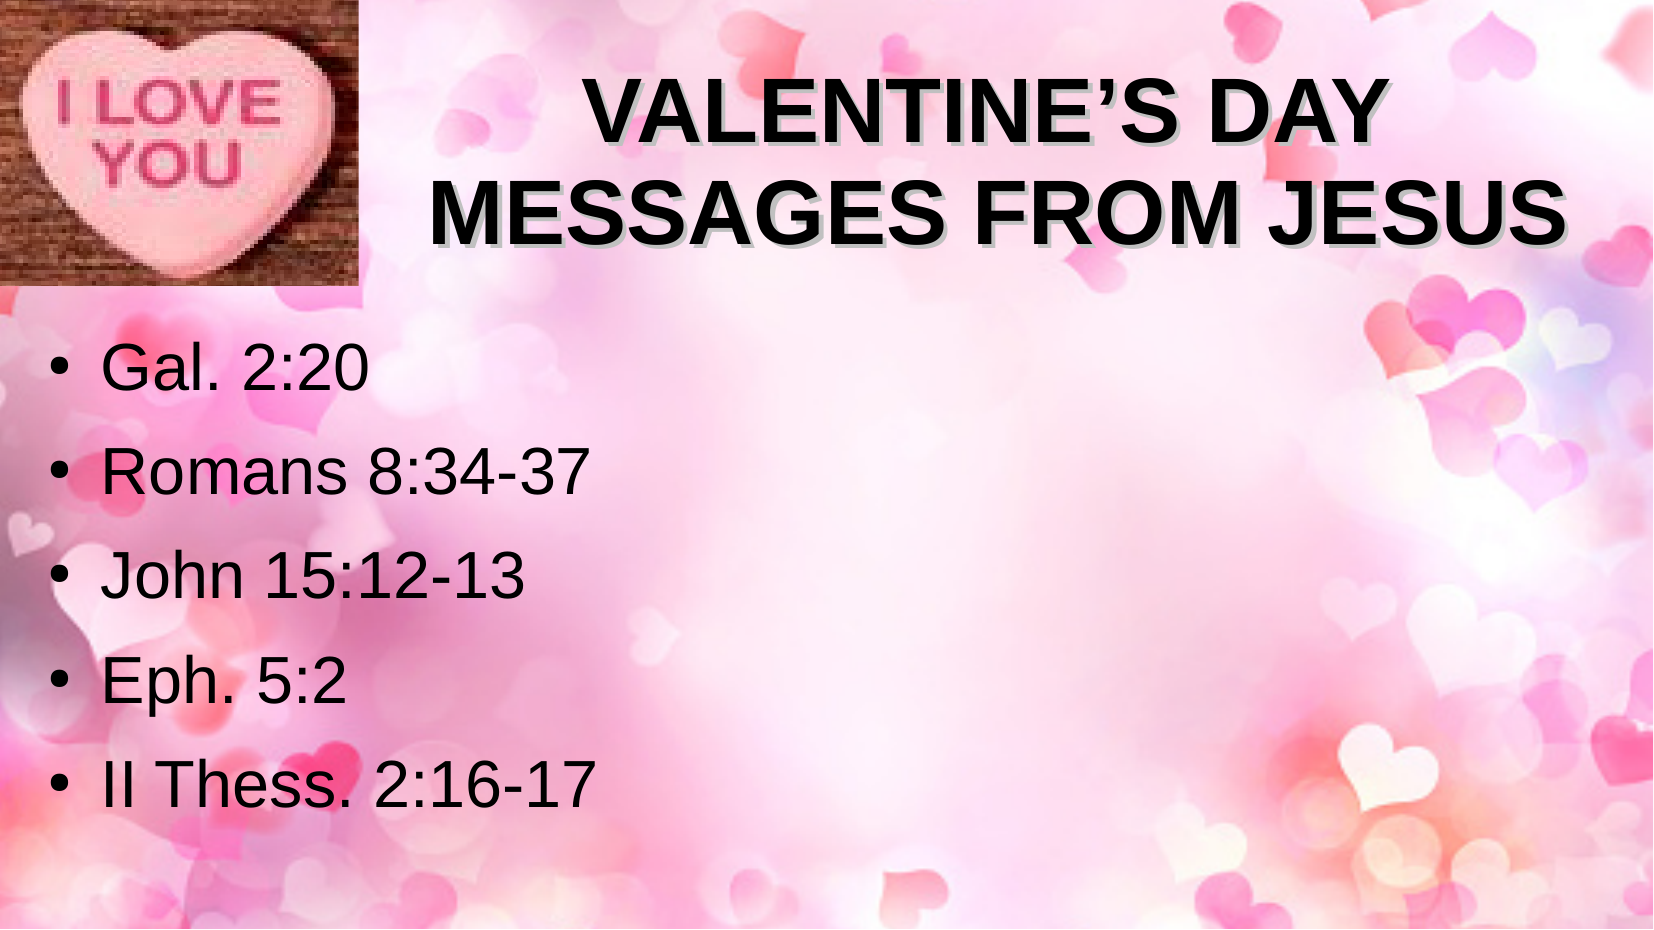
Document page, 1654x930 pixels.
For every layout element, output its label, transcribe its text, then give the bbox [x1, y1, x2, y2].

picture [0, 0, 1654, 929]
list Gal. 2:20 Romans 8:34-37 John 15:12-13 Eph. 5:2 II Thess. 2:16-17 [30, 330, 1636, 901]
title VALENTINE’S DAY MESSAGES FROM JESUS [345, 8, 1653, 316]
